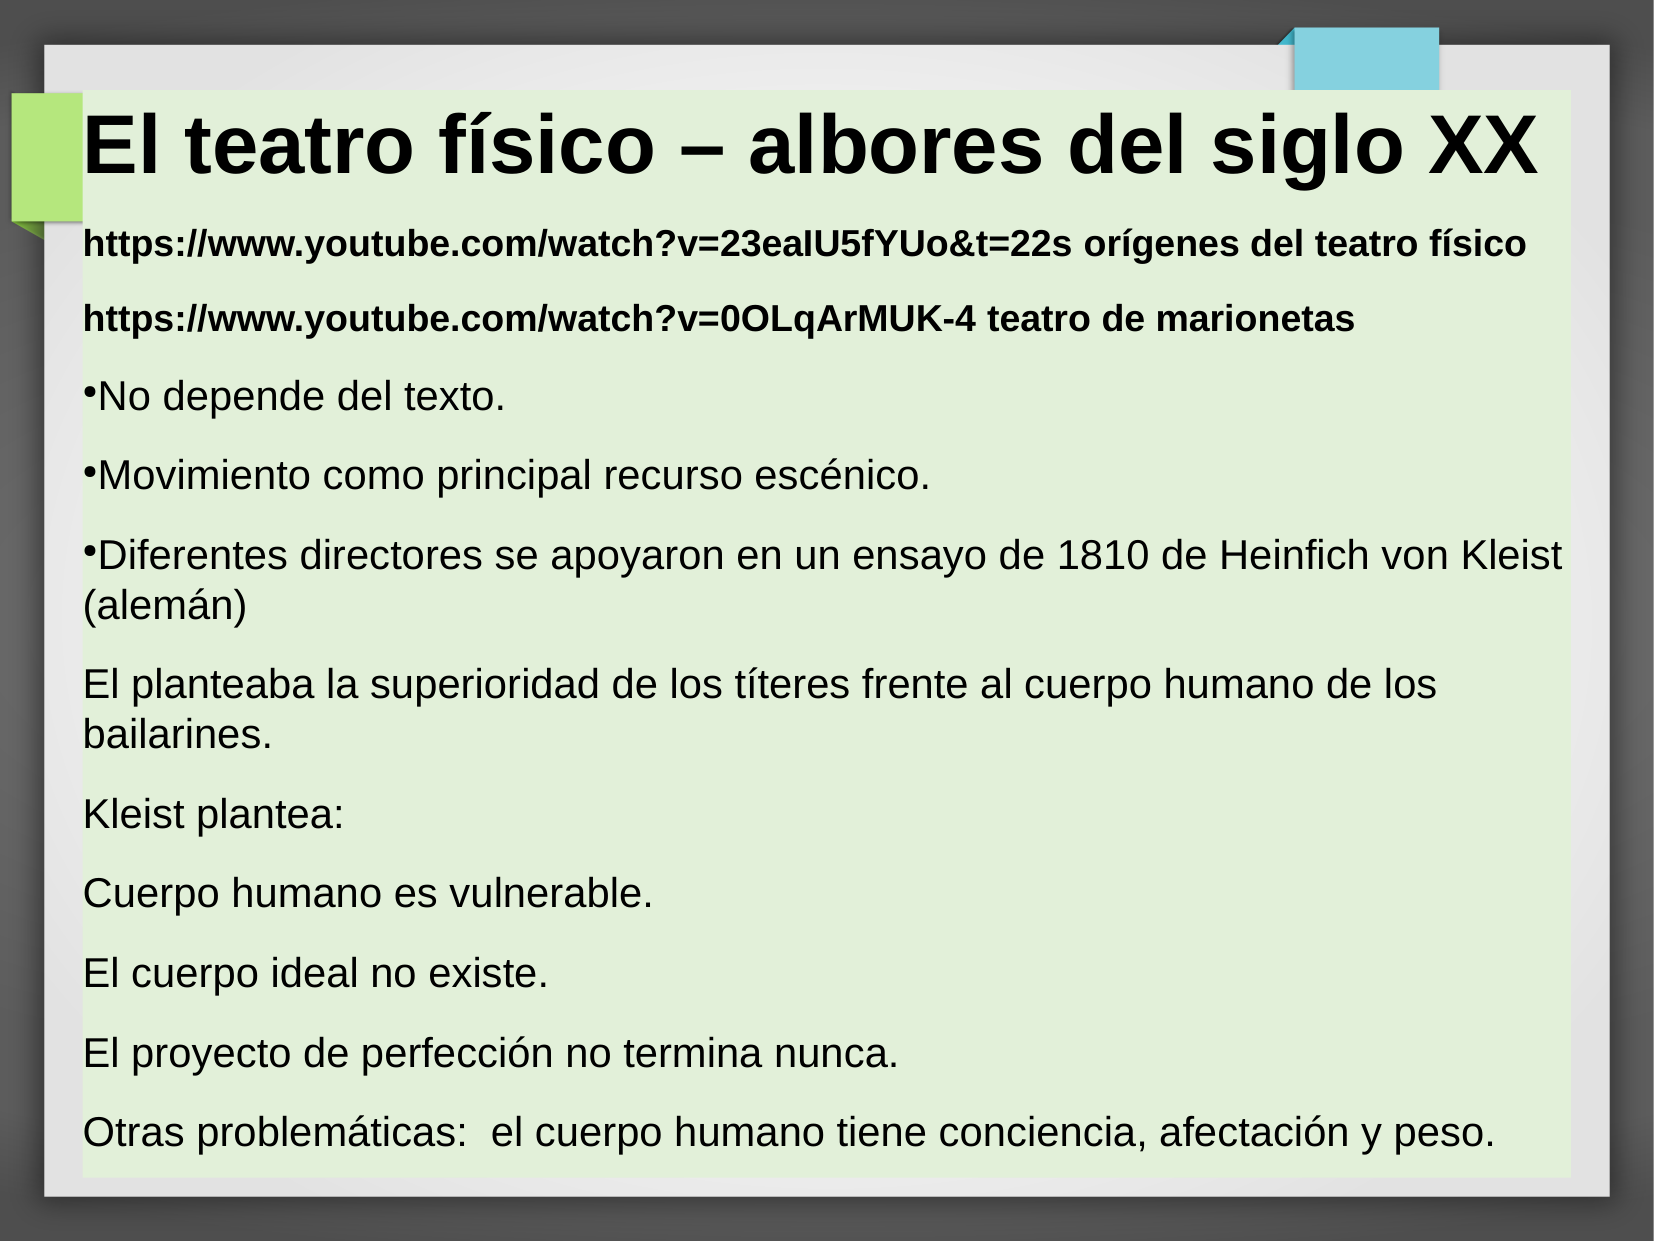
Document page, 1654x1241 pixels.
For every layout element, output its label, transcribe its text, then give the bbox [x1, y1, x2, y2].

list El teatro físico – albores del siglo XX https://www.youtube.com/watch?v=23eaIU5fYUo&t=22s orígenes del teatro físico https://www.youtube.com/watch?v=0OLqArMUK-4 teatro de marionetas No depende del texto. Movimiento como principal recurso escénico. Diferentes directores se apoyaron en un ensayo de 1810 de Heinfich von Kleist (alemán) El planteaba la superioridad de los títeres frente al cuerpo humano de los bailarines. Kleist plantea: Cuerpo humano es vulnerable. El cuerpo ideal no existe. El proyecto de perfección no termina nunca. Otras problemáticas: el cuerpo humano tiene conciencia, afectación y peso. [82, 90, 1571, 1178]
